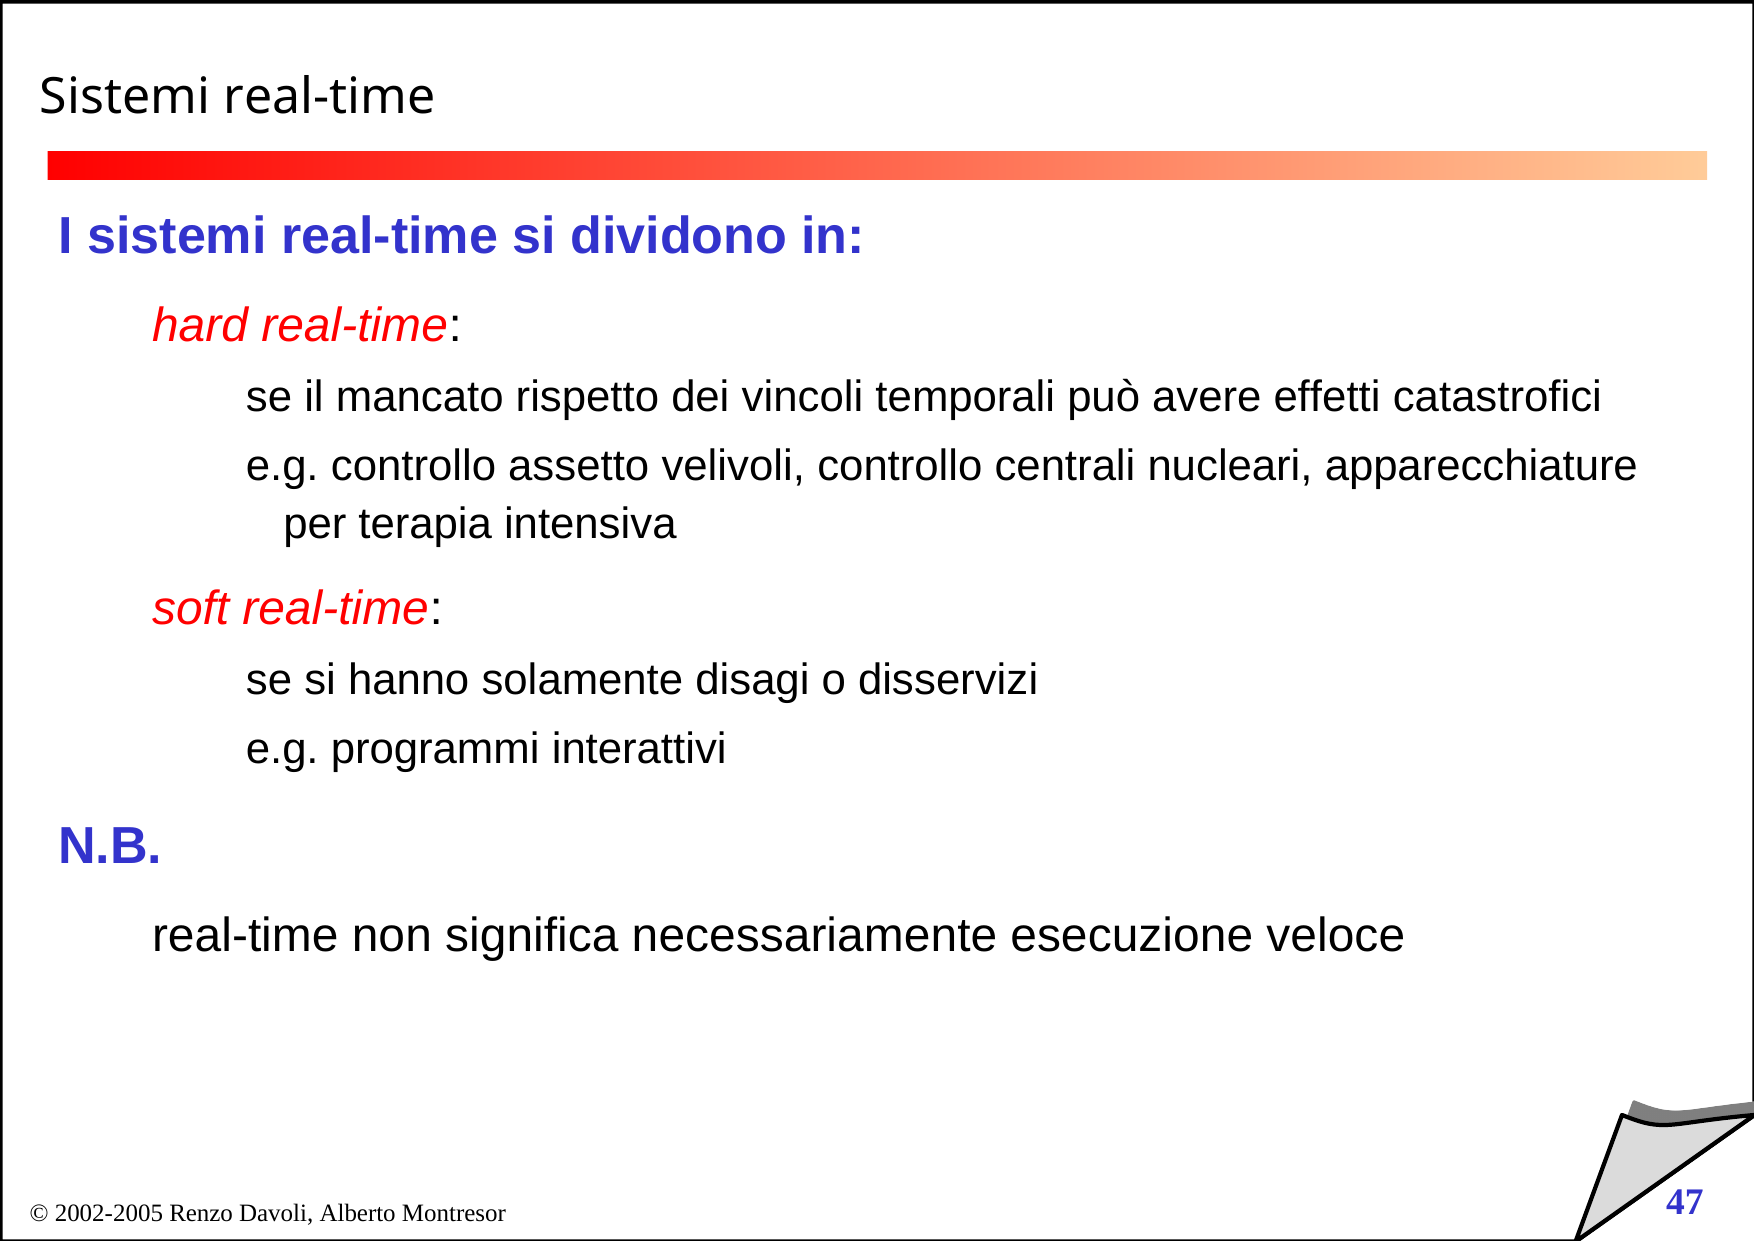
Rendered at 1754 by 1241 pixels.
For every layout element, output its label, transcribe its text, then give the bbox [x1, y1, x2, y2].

title Sistemi real-time [40, 49, 1713, 144]
list I sistemi real-time si dividono in: hard real-time: se il mancato rispetto dei vincoli temporali può avere effetti catastrofici e.g. controllo assetto velivoli, controllo centrali nucleari, apparecchiature per terapia intensiva soft real-time: se si hanno solamente disagi o disservizi e.g. programmi interattivi N.B. real-time non significa necessariamente esecuzione veloce [58, 206, 1696, 1060]
